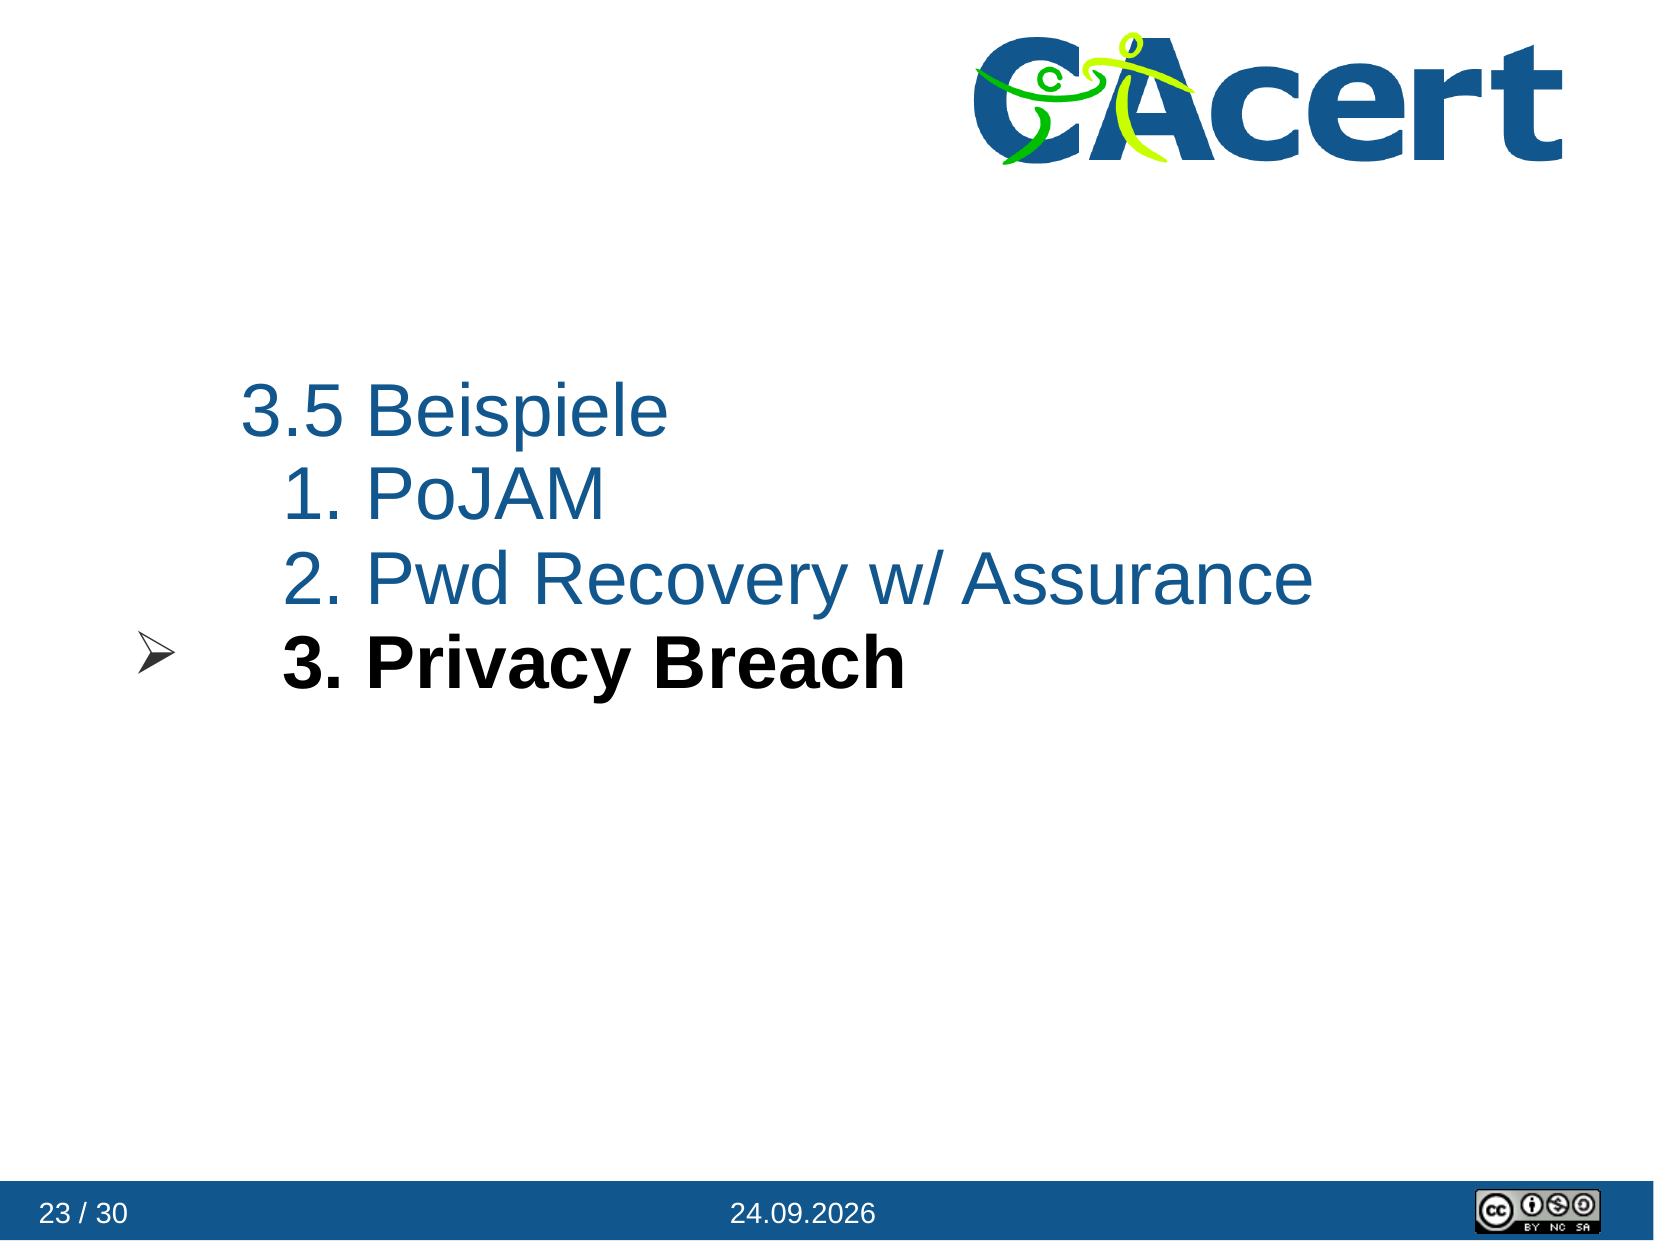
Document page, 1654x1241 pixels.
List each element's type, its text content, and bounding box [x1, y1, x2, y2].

title 3.5 Beispiele 1. PoJAM 2. Pwd Recovery w/ Assurance 3. Privacy Breach [240, 265, 1564, 975]
text_box [118, 265, 237, 710]
picture [972, 30, 1564, 166]
picture [1475, 1189, 1601, 1234]
